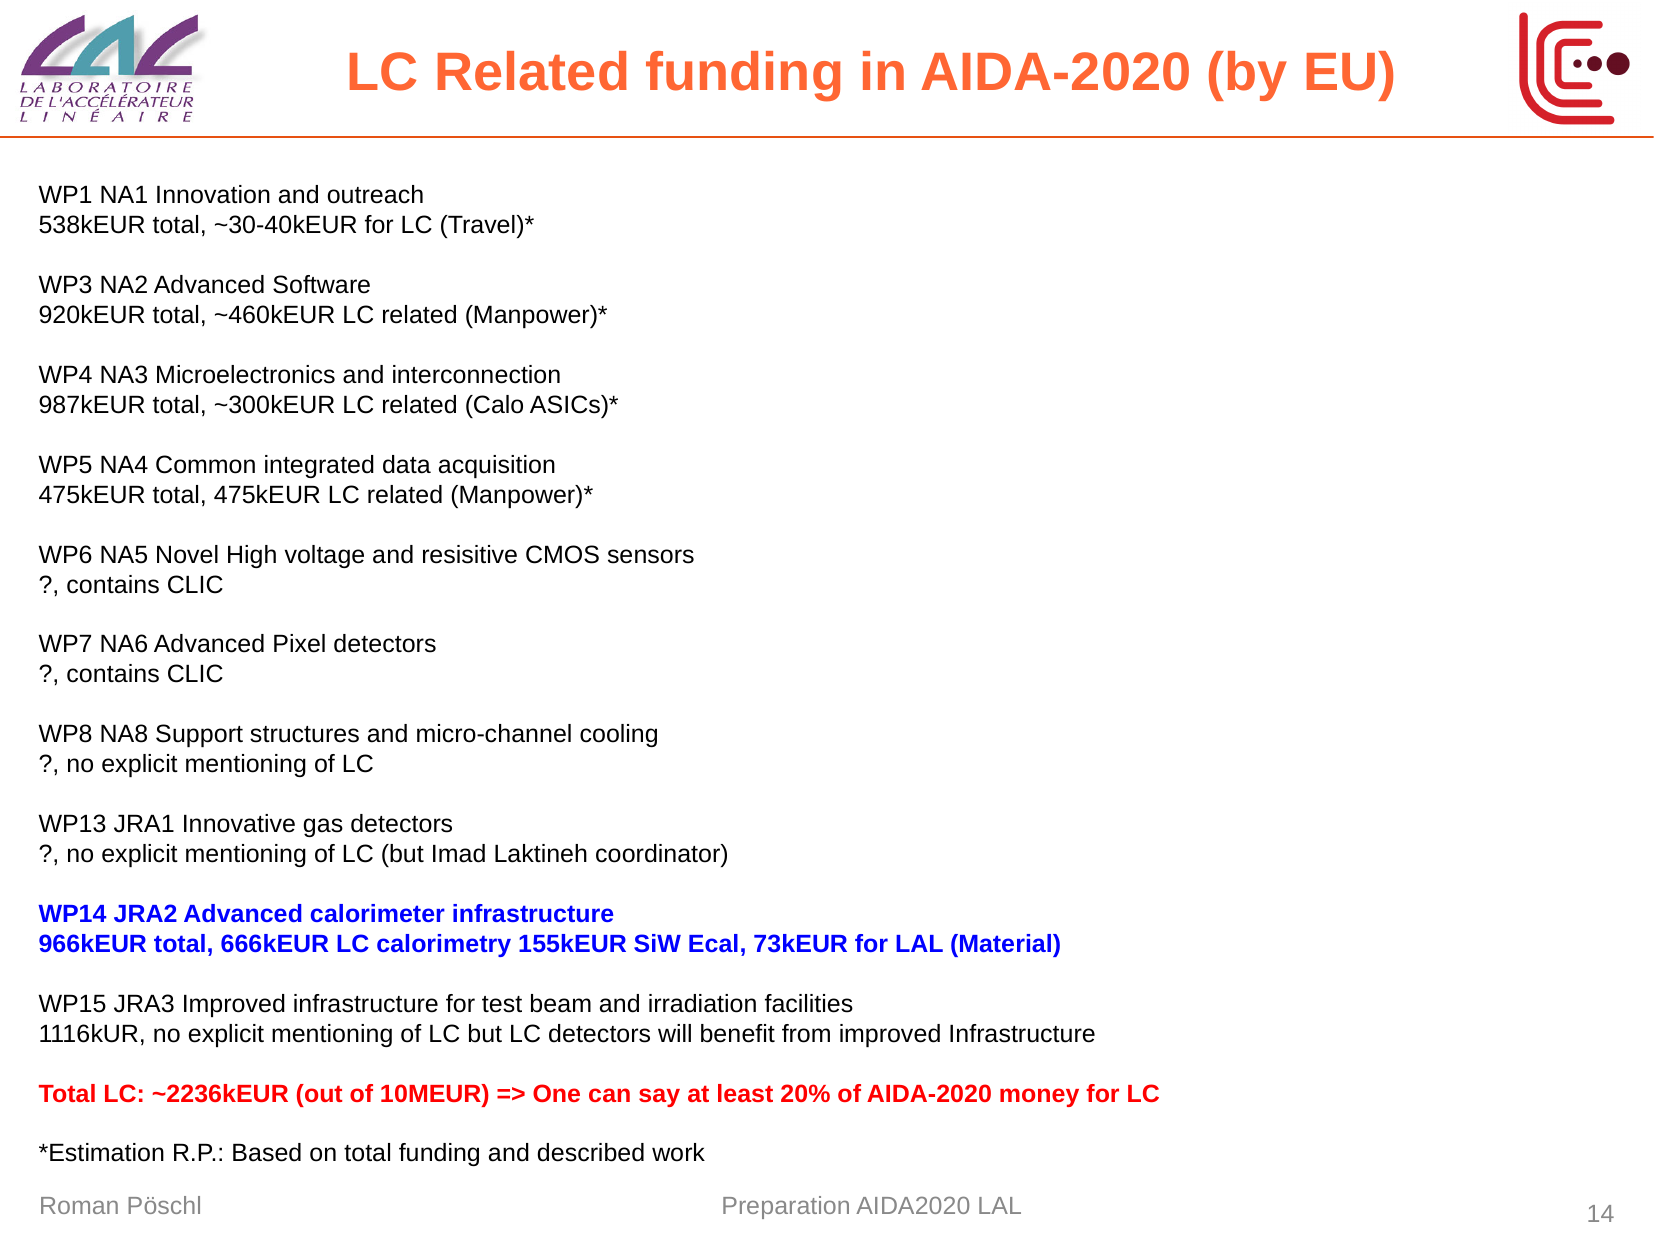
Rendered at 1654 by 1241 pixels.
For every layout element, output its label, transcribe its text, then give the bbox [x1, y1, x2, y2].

picture [1508, 2, 1641, 135]
text_box WP1 NA1 Innovation and outreach 538kEUR total, ~30-40kEUR for LC (Travel)* WP3 NA2 Advanced Software 920kEUR total, ~460kEUR LC related (Manpower)* WP4 NA3 Microelectronics and interconnection 987kEUR total, ~300kEUR LC related (Calo ASICs)* WP5 NA4 Common integrated data acquisition 475kEUR total, 475kEUR LC related (Manpower)* WP6 NA5 Novel High voltage and resisitive CMOS sensors ?, contains CLIC WP7 NA6 Advanced Pixel detectors ?, contains CLIC WP8 NA8 Support structures and micro-channel cooling ?, no explicit mentioning of LC WP13 JRA1 Innovative gas detectors ?, no explicit mentioning of LC (but Imad Laktineh coordinator) WP14 JRA2 Advanced calorimeter infrastructure 966kEUR total, 666kEUR LC calorimetry 155kEUR SiW Ecal, 73kEUR for LAL (Material) WP15 JRA3 Improved infrastructure for test beam and irradiation facilities 1116kUR, no explicit mentioning of LC but LC detectors will benefit from improved Infrastructure Total LC: ~2236kEUR (out of 10MEUR) => One can say at least 20% of AIDA-2020 money for LC *Estimation R.P.: Based on total funding and described work [23, 171, 1654, 1205]
picture [15, 10, 211, 125]
title LC Related funding in AIDA-2020 (by EU) [128, 29, 1617, 113]
